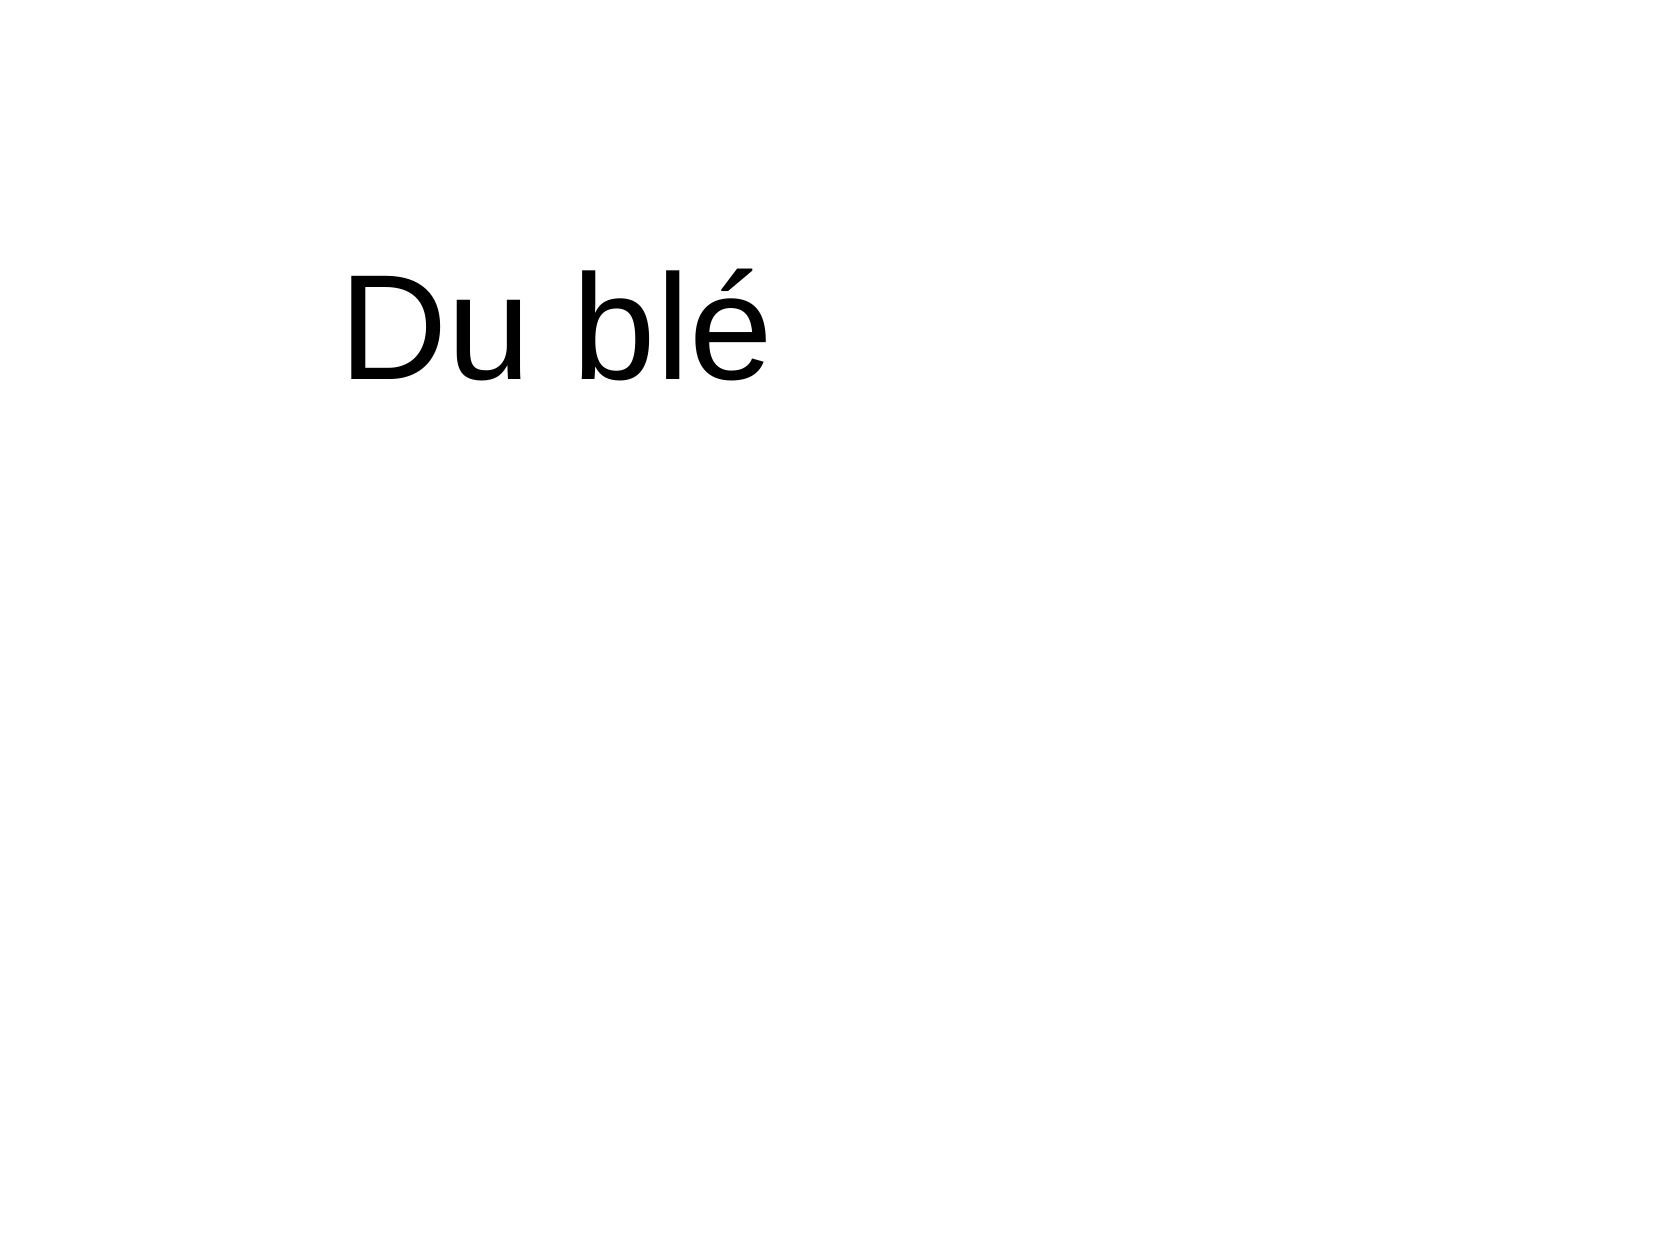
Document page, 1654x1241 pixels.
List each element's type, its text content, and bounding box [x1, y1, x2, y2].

text_box Du blé [324, 236, 1211, 419]
